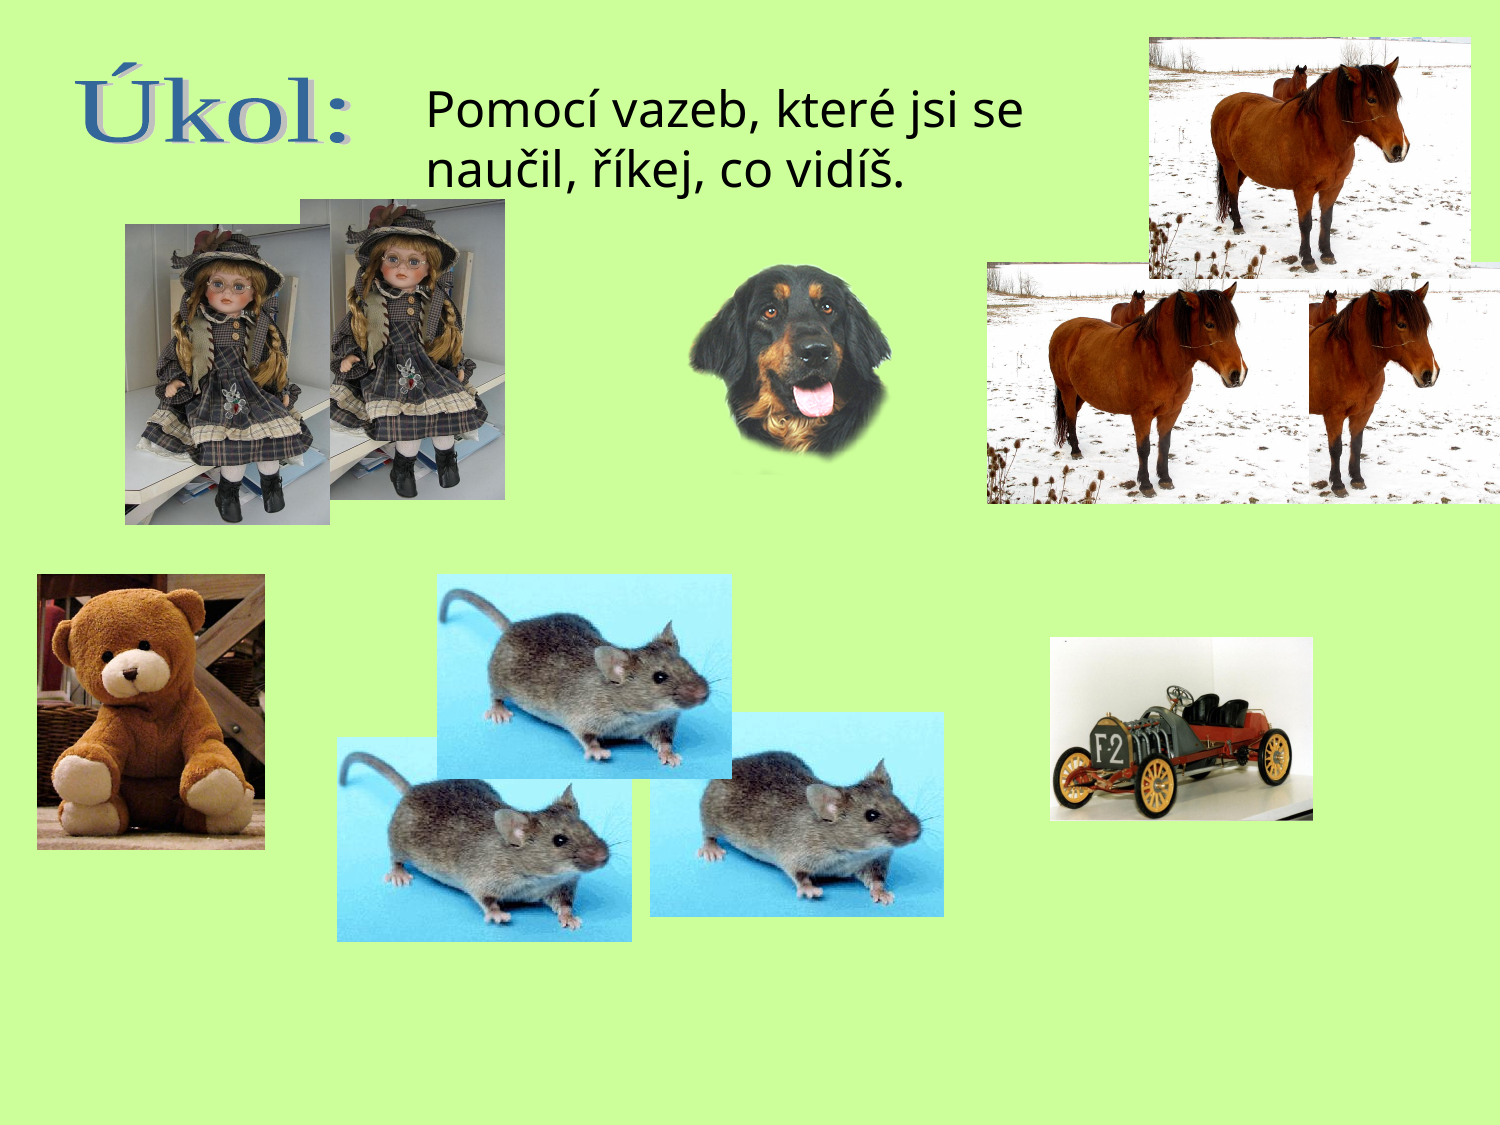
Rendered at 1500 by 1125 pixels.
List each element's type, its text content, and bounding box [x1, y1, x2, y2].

text_box Úkol: [75, 81, 160, 143]
text_box Úkol: [228, 98, 281, 143]
text_box Úkol: [329, 131, 345, 143]
picture [987, 37, 1500, 504]
picture [37, 574, 265, 850]
text_box Pomocí vazeb, které jsi se naučil, říkej, co vidíš. [410, 69, 1054, 206]
picture [1050, 637, 1313, 821]
picture [125, 199, 505, 526]
text_box Úkol: [329, 98, 345, 110]
text_box Úkol: [288, 77, 318, 142]
text_box Úkol: [111, 62, 137, 77]
picture [337, 574, 944, 942]
picture [687, 262, 893, 475]
text_box Úkol: [164, 77, 224, 142]
